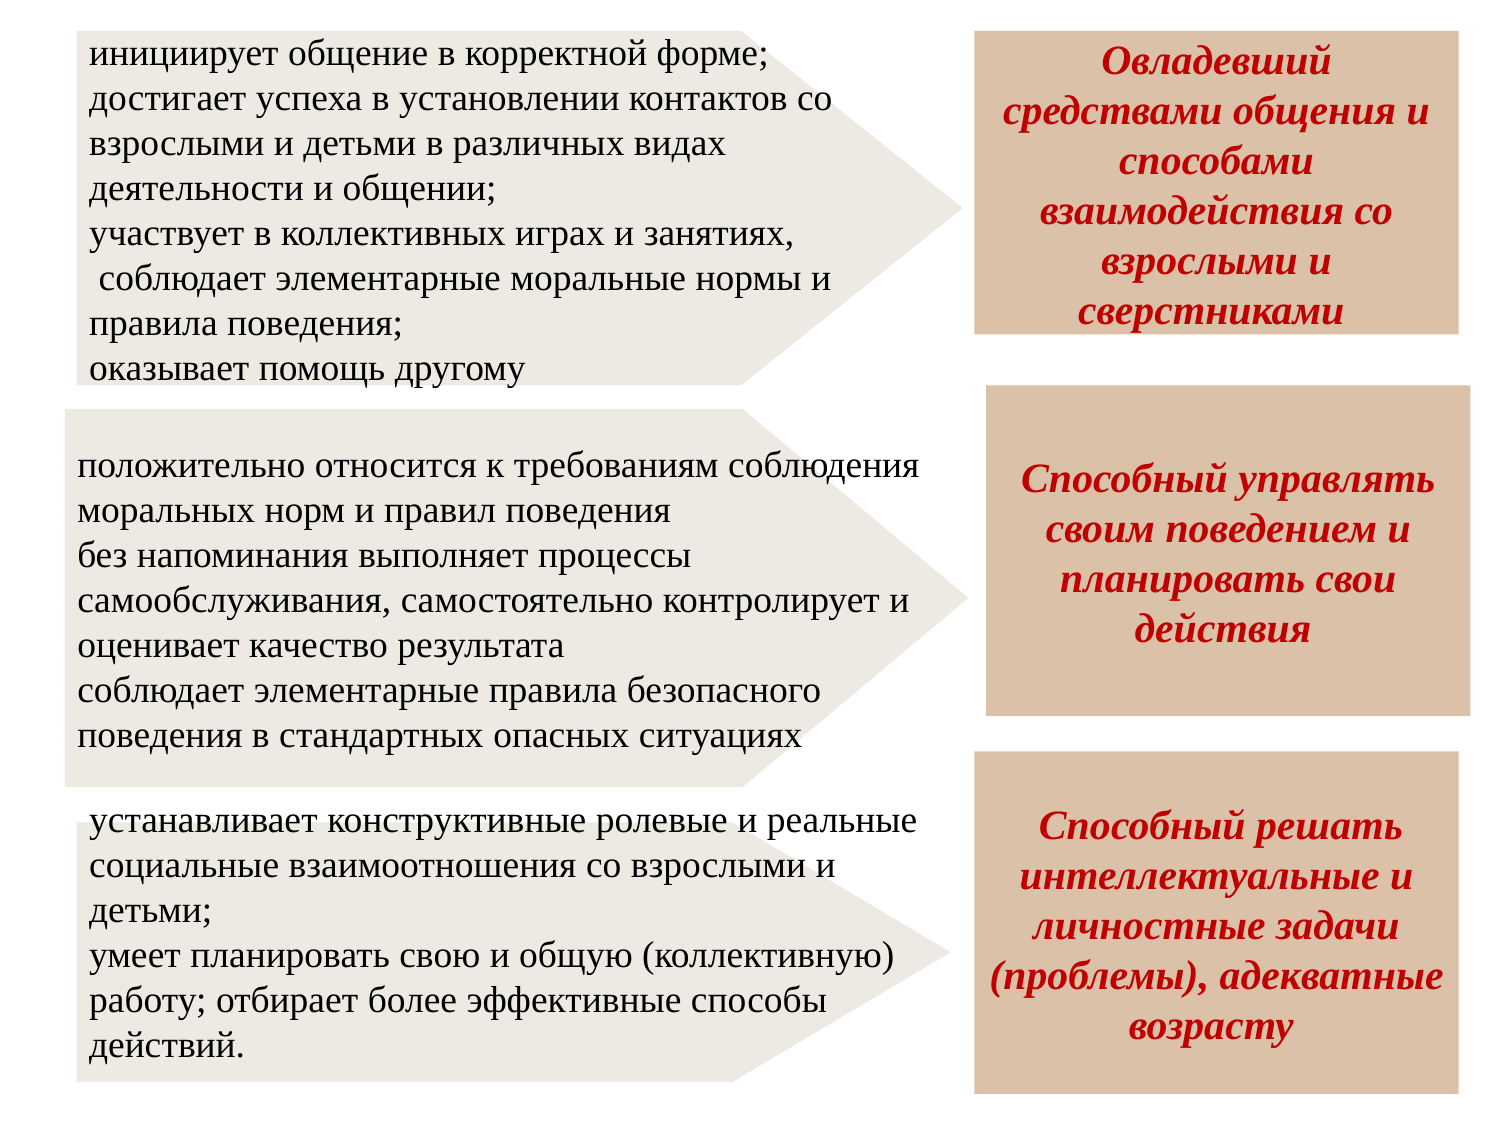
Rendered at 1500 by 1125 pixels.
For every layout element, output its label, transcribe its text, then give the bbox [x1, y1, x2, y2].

text_box Овладевший средствами общения и способами взаимодействия со взрослыми и сверстниками [974, 30, 1459, 335]
text_box инициирует общение в корректной форме; достигает успеха в установлении контактов со взрослыми и детьми в различных видах деятельности и общении; участвует в коллективных играх и занятиях, соблюдает элементарные моральные нормы и правила поведения; оказывает помощь другому [76, 30, 963, 386]
text_box Способный решать интеллектуальные и личностные задачи (проблемы), адекватные возрасту [974, 751, 1459, 1094]
text_box устанавливает конструктивные ролевые и реальные социальные взаимоотношения со взрослыми и детьми; умеет планировать свою и общую (коллективную) работу; отбирает более эффективные способы действий. [76, 822, 951, 1083]
text_box положительно относится к требованиям соблюдения моральных норм и правил поведения без напоминания выполняет процессы самообслуживания, самостоятельно контролирует и оценивает качество результата соблюдает элементарные правила безопасного поведения в стандартных опасных ситуациях [64, 408, 969, 787]
text_box Способный управлять своим поведением и планировать свои действия [986, 385, 1471, 717]
